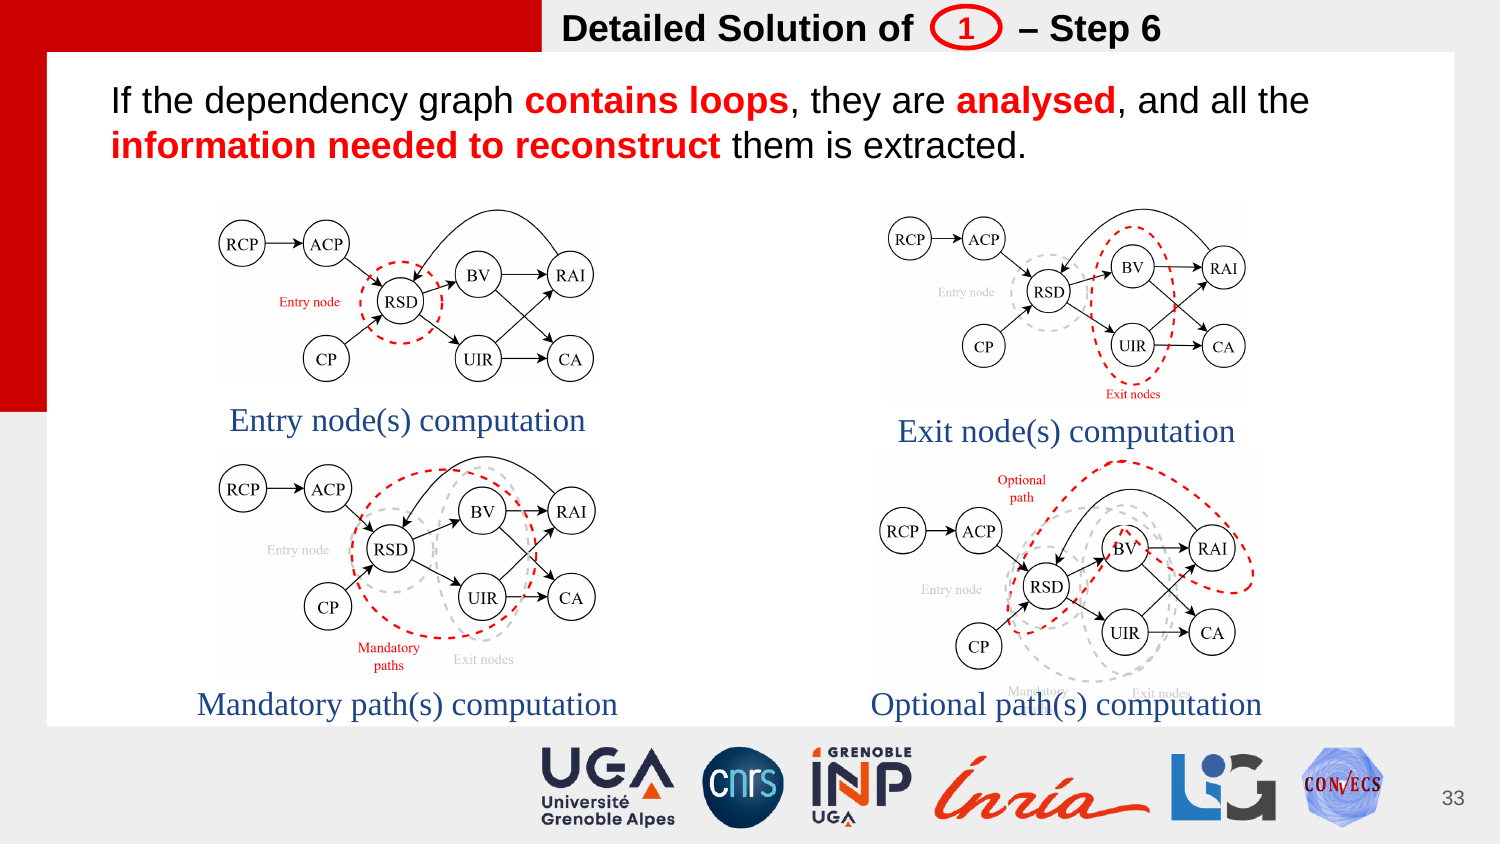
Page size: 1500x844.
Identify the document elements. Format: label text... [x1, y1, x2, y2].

text_box Optional path(s) computation [844, 669, 1289, 735]
text_box If the dependency graph contains loops, they are analysed, and all the information needed to reconstruct them is extracted. [95, 72, 1405, 231]
text_box 1 [932, 6, 1001, 49]
text_box Mandatory path(s) computation [172, 675, 644, 730]
text_box Entry node(s) computation [185, 391, 630, 446]
text_box Detailed Solution of – Step 6 [546, 0, 1441, 55]
slide_number <numéro> [1389, 764, 1480, 830]
text_box Exit node(s) computation [844, 402, 1289, 457]
picture [0, 0, 1500, 844]
